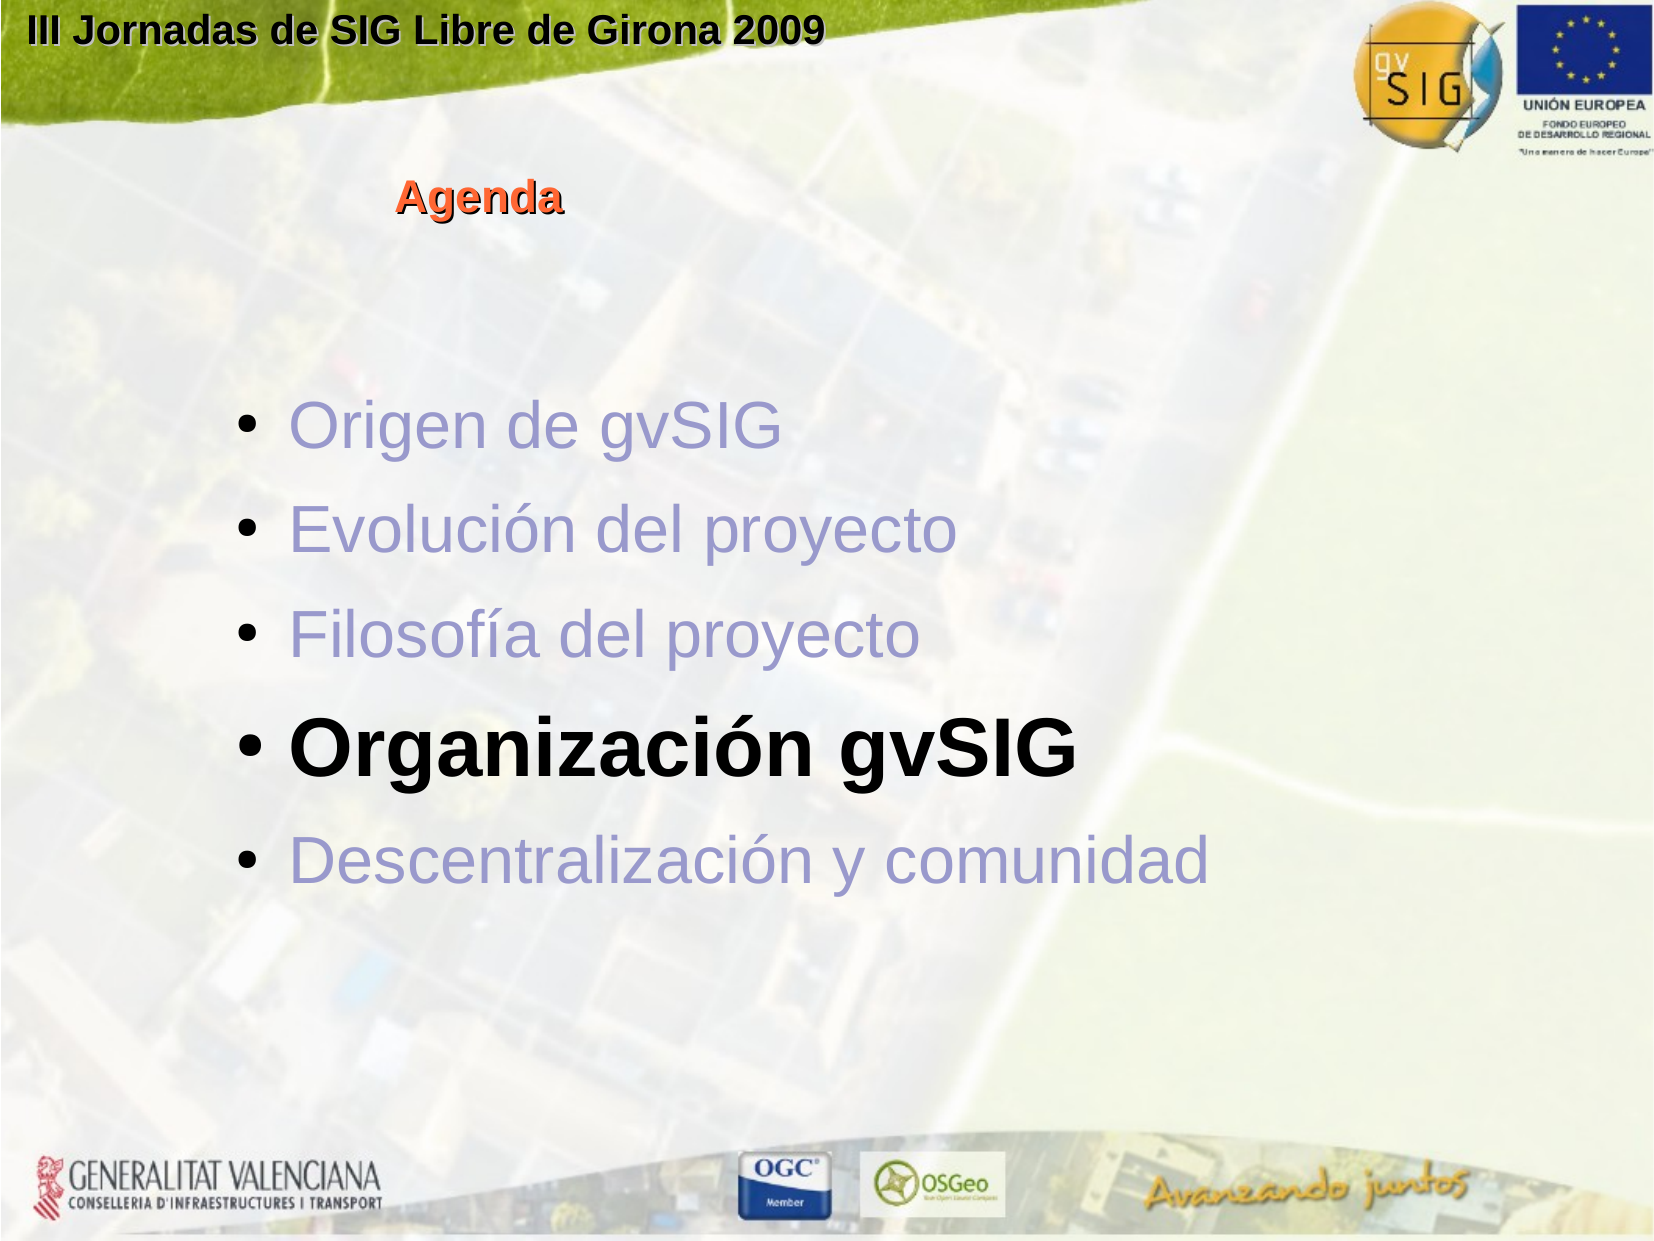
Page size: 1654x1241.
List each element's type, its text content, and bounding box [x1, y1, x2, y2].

list Origen de gvSIG Evolución del proyecto Filosofía del proyecto Organización gvSIG Descentralización y comunidad [217, 388, 1534, 967]
text_box Agenda [380, 163, 578, 231]
picture [1, 0, 1654, 1241]
